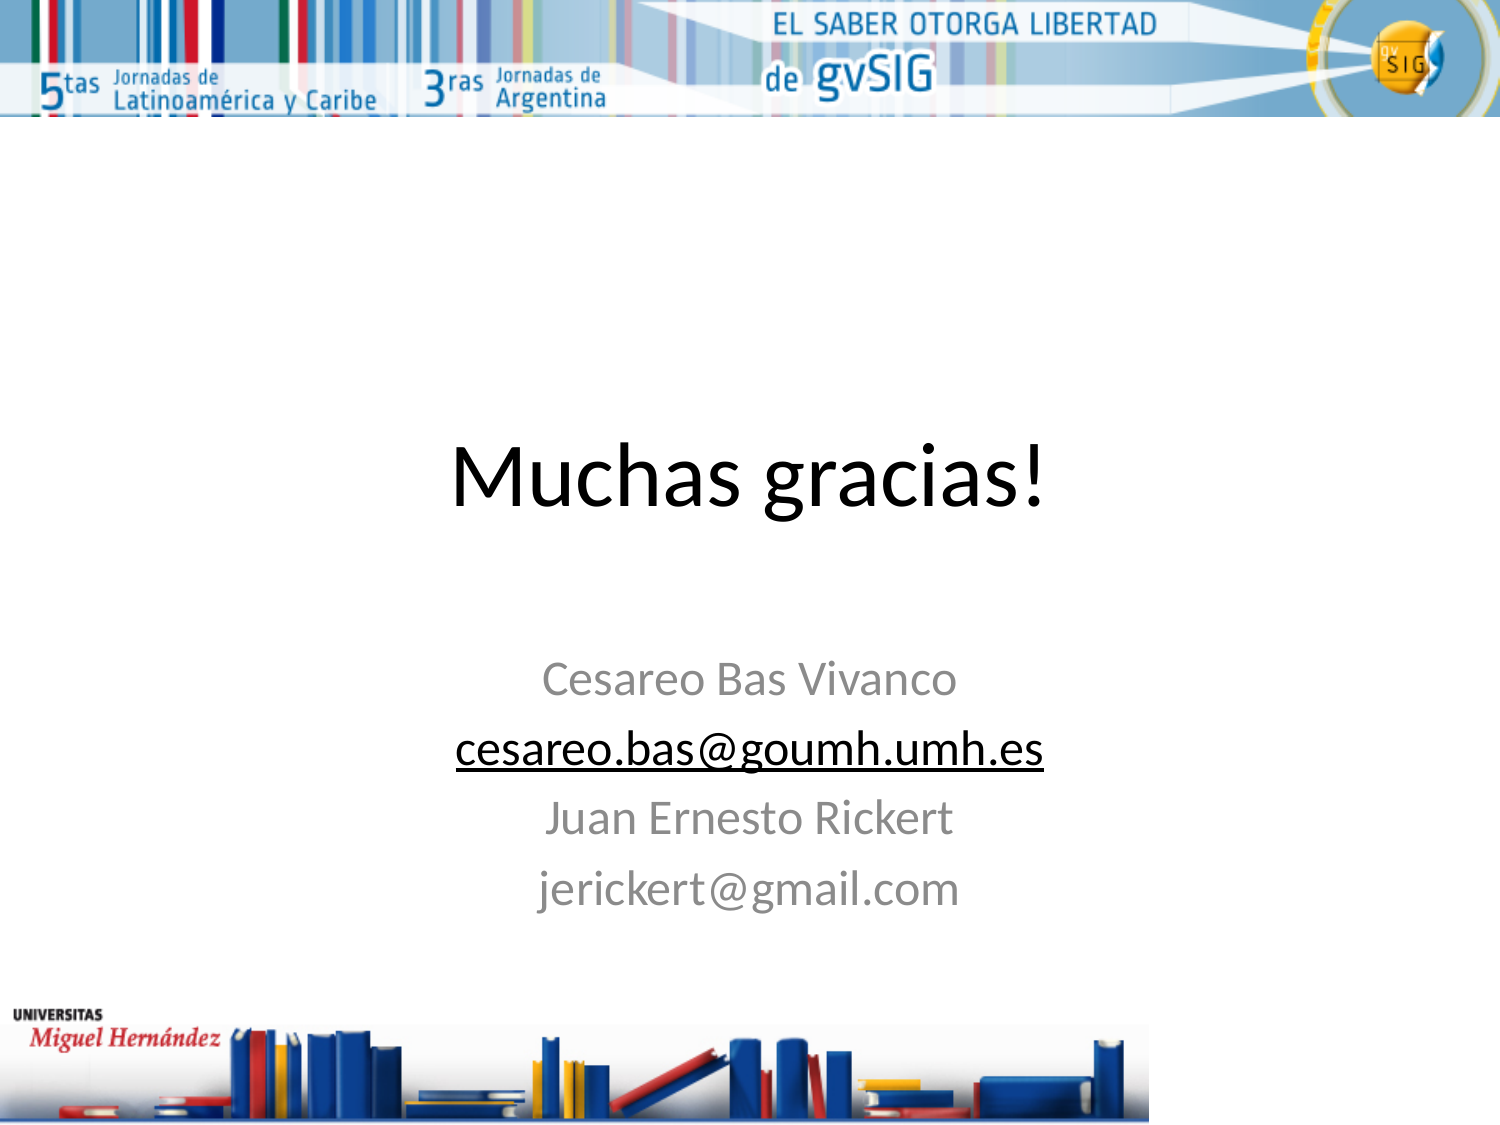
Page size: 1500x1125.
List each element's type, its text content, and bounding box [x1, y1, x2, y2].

picture [0, 1003, 1149, 1125]
subtitle Cesareo Bas Vivanco cesareo.bas@goumh.umh.es Juan Ernesto Rickert jerickert@gmail.com [225, 637, 1275, 925]
title Muchas gracias! [112, 349, 1388, 591]
picture [0, 0, 1500, 117]
